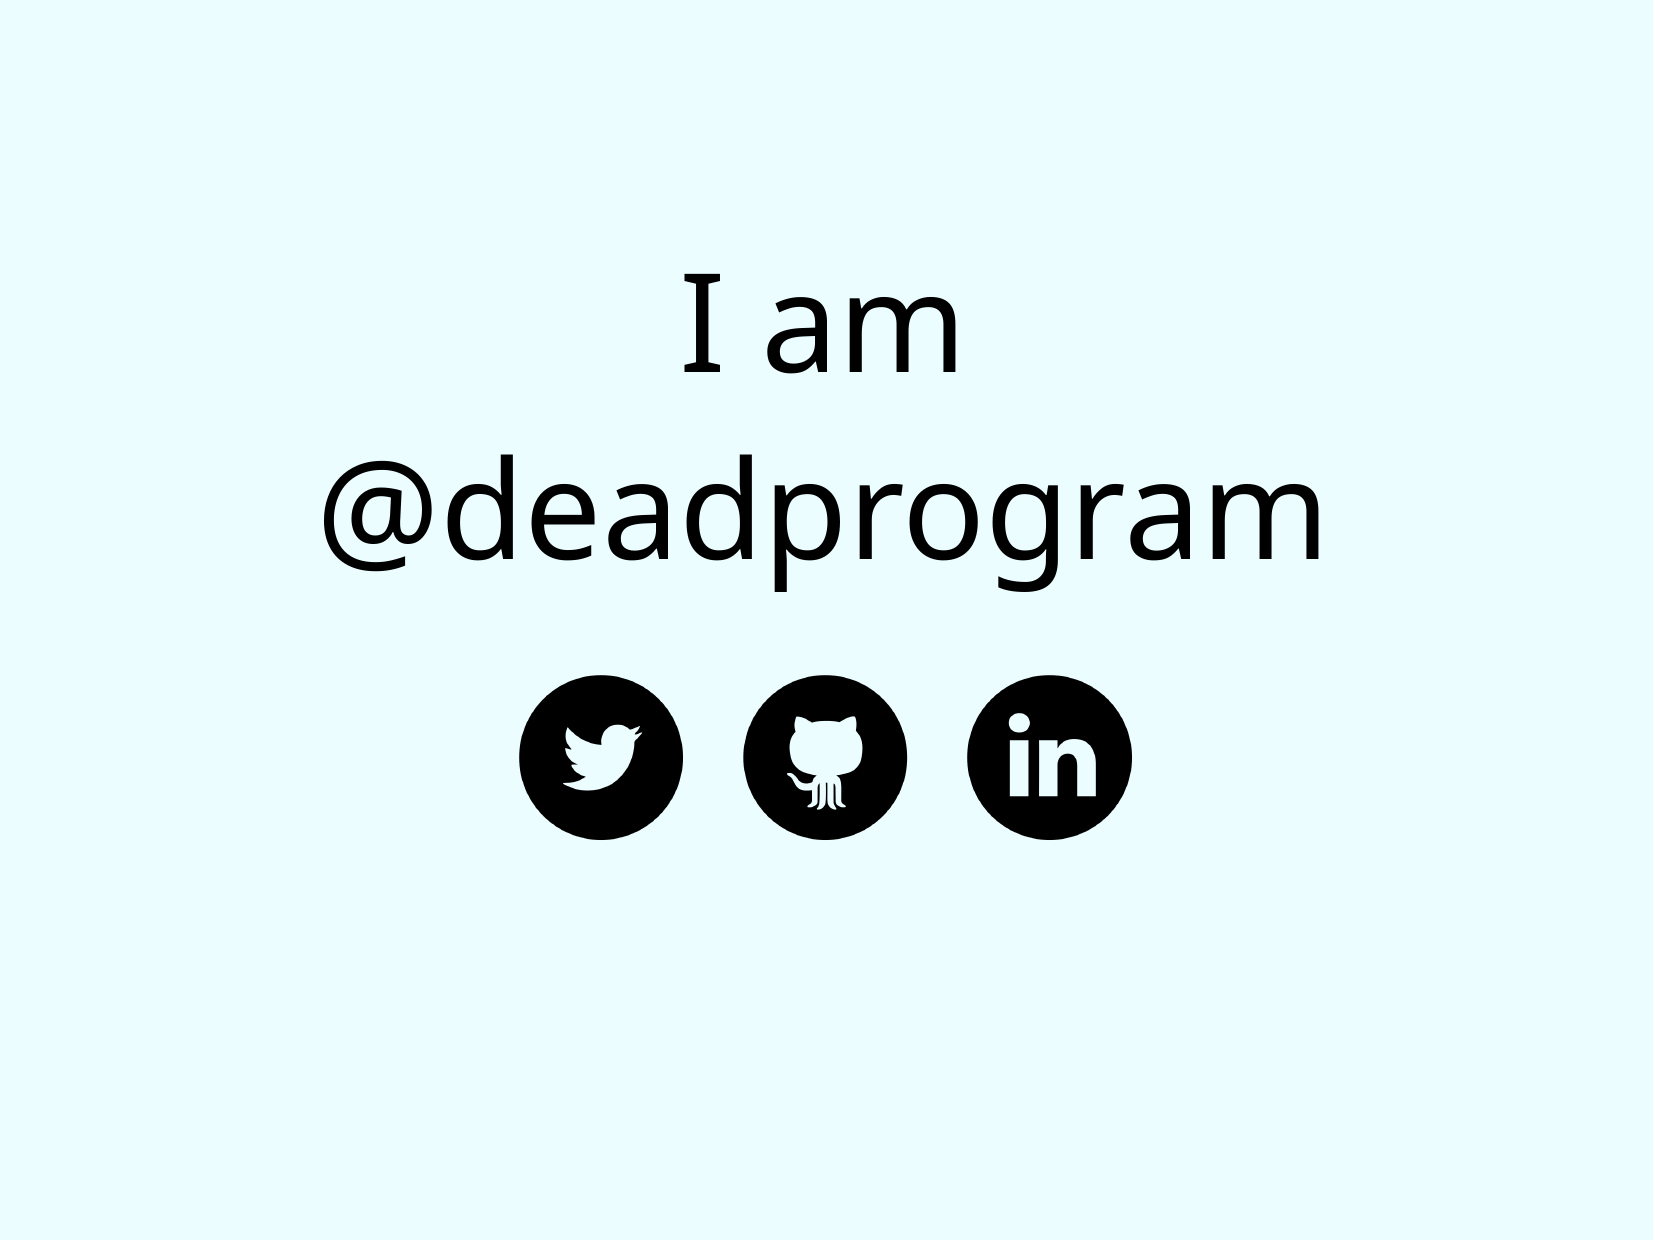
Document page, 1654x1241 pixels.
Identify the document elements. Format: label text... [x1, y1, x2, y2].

picture [735, 664, 918, 848]
text_box [75, 605, 1564, 1126]
picture [956, 664, 1140, 848]
text_box I am @deadprogram [79, 80, 1568, 601]
picture [508, 664, 691, 848]
